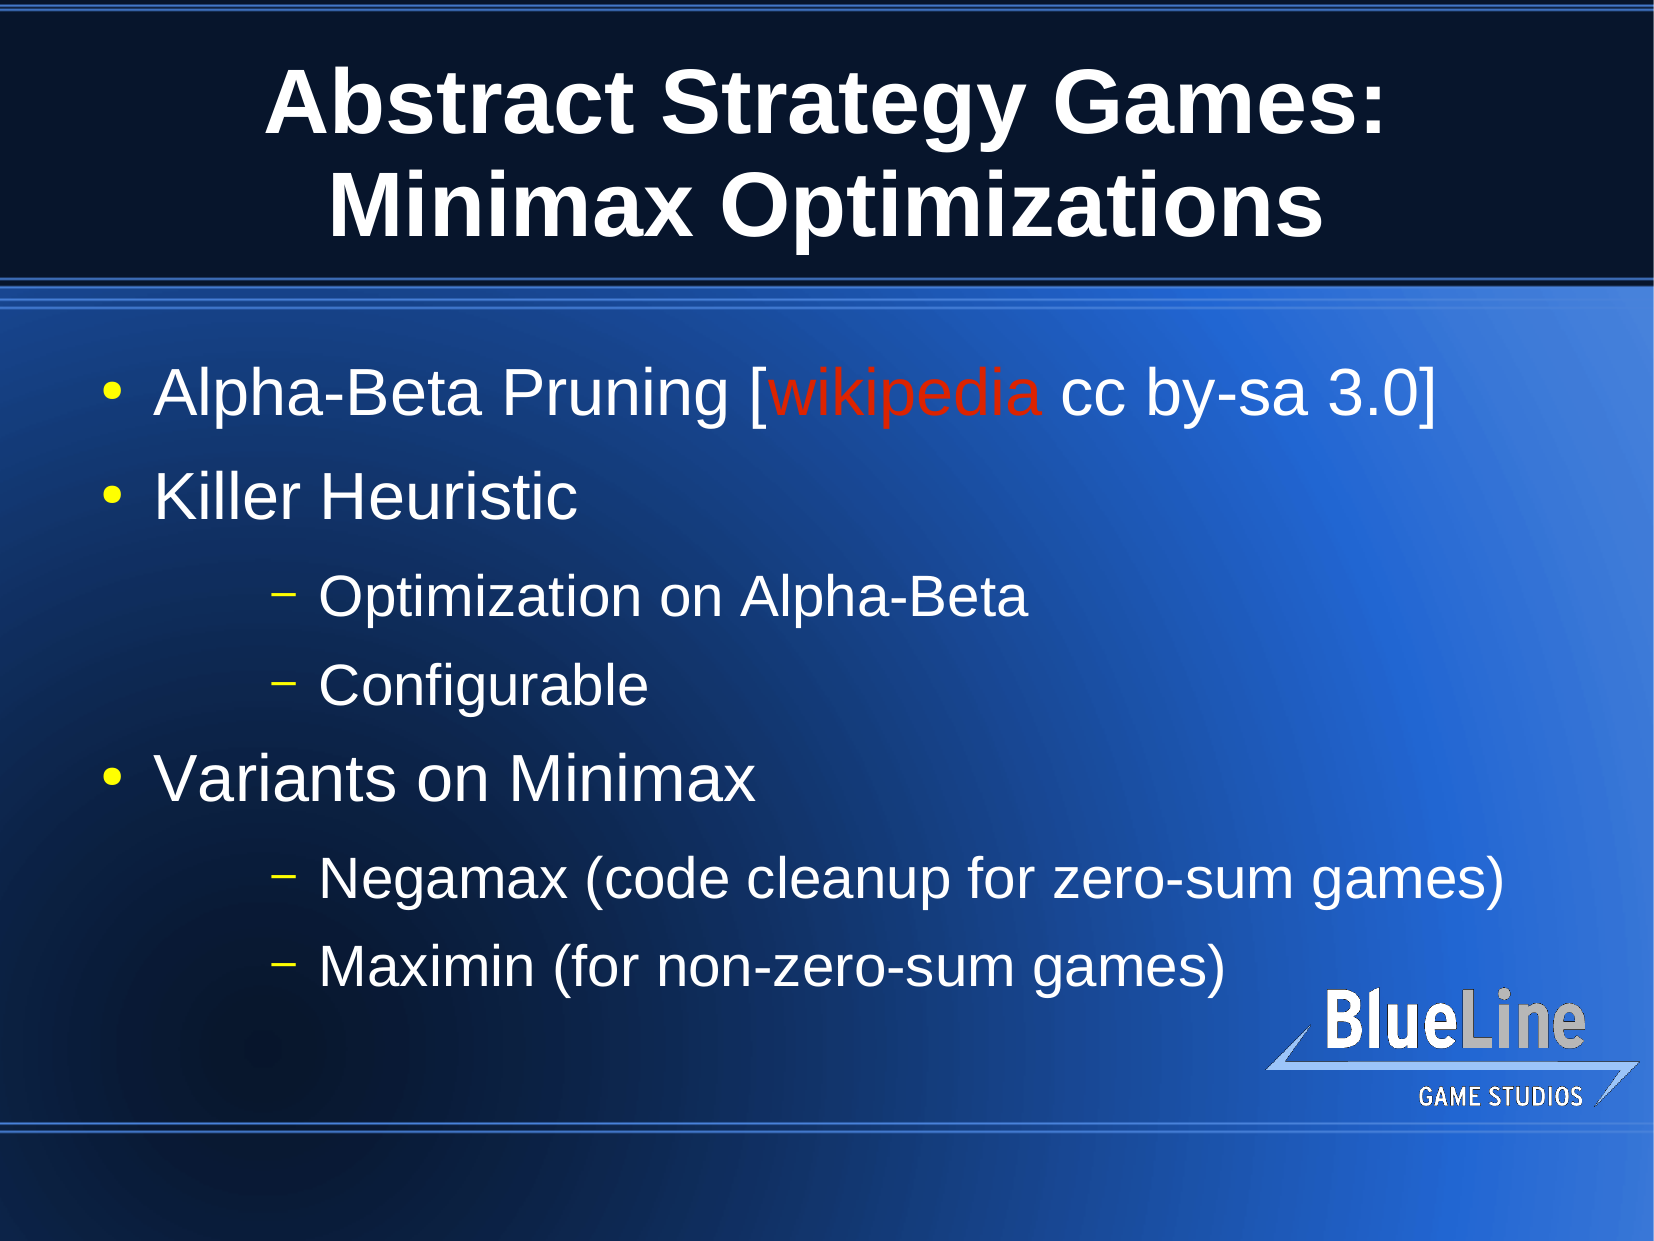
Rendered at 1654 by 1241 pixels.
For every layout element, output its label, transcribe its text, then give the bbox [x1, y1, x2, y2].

picture [0, 0, 1654, 1241]
list Alpha-Beta Pruning [wikipedia cc by-sa 3.0] Killer Heuristic Optimization on Alpha-Beta Configurable Variants on Minimax Negamax (code cleanup for zero-sum games) Maximin (for non-zero-sum games) [82, 355, 1571, 1058]
title Abstract Strategy Games: Minimax Optimizations [82, 49, 1571, 257]
